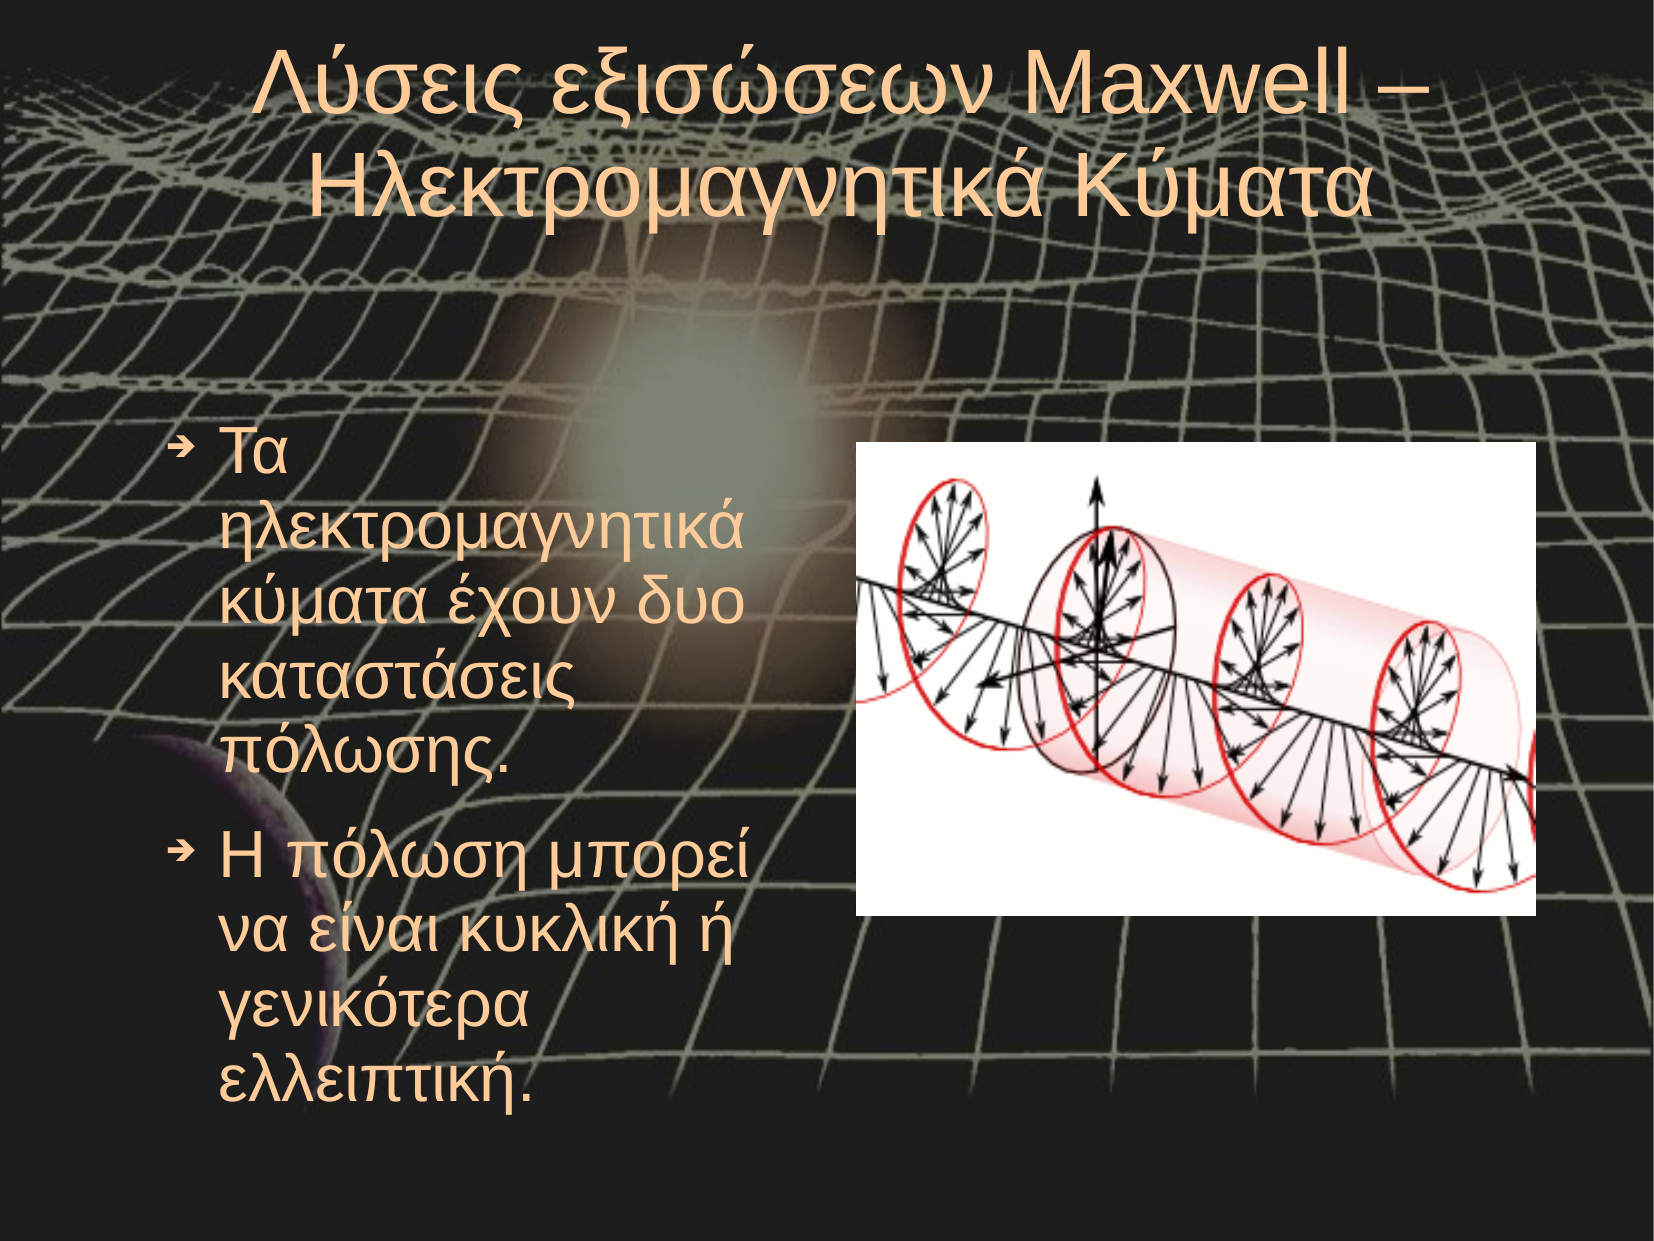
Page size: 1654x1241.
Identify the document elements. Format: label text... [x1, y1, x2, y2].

list Τα ηλεκτρομαγνητικά κύματα έχουν δυο καταστάσεις πόλωσης. Η πόλωση μπορεί να είναι κυκλική ή γενικότερα ελλειπτική. [147, 413, 782, 1182]
title Λύσεις εξισώσεων Maxwell – Ηλεκτρομαγνητικά Κύματα [147, 29, 1536, 237]
picture [0, 0, 1654, 1241]
